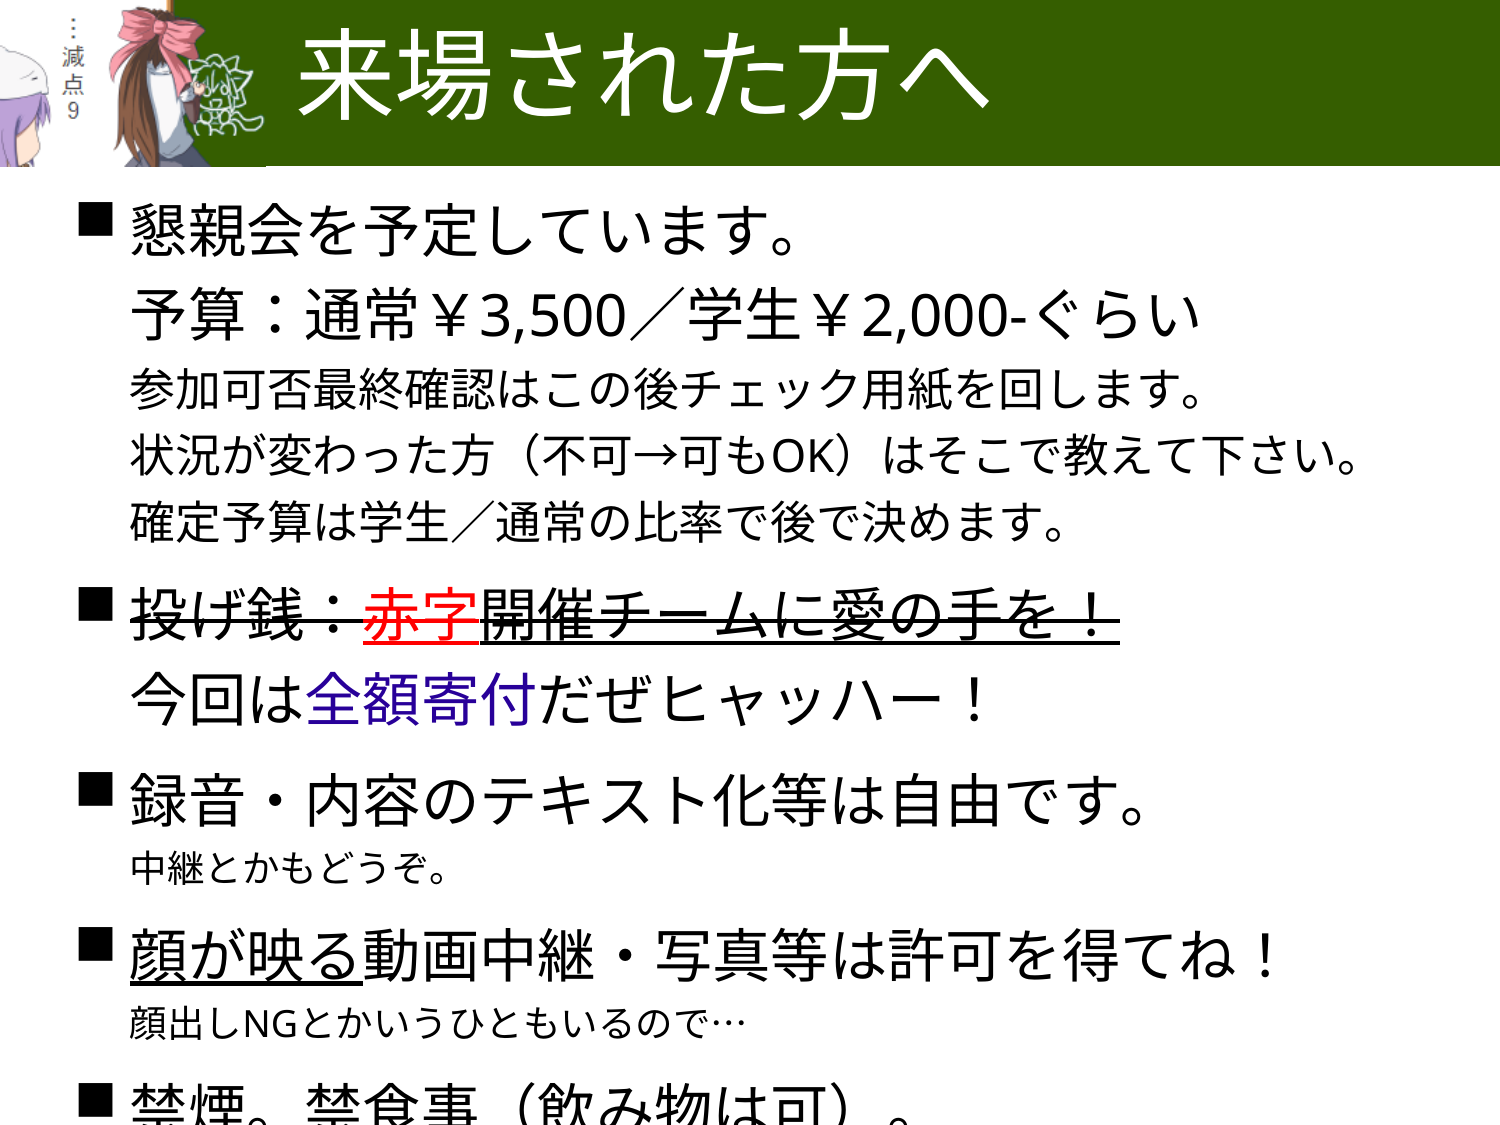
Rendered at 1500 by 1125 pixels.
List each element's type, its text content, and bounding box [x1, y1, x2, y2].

list 懇親会を予定しています。 予算：通常￥3,500／学生￥2,000-ぐらい 参加可否最終確認はこの後チェック用紙を回します。 状況が変わった方（不可→可もOK）はそこで教えて下さい。 確定予算は学生／通常の比率で後で決めます。 投げ銭：赤字開催チームに愛の手を！ 今回は全額寄付だぜヒャッハー！ 録音・内容のテキスト化等は自由です。 中継とかもどうぞ。 顔が映る動画中継・写真等は許可を得てね！ 顔出しNGとかいうひともいるので… 禁煙。禁食事（飲み物は可）。 “契約”のしすぎにご注意下さい。 [59, 177, 1447, 1108]
picture [0, 0, 266, 167]
title 来場された方へ [295, 0, 1500, 152]
